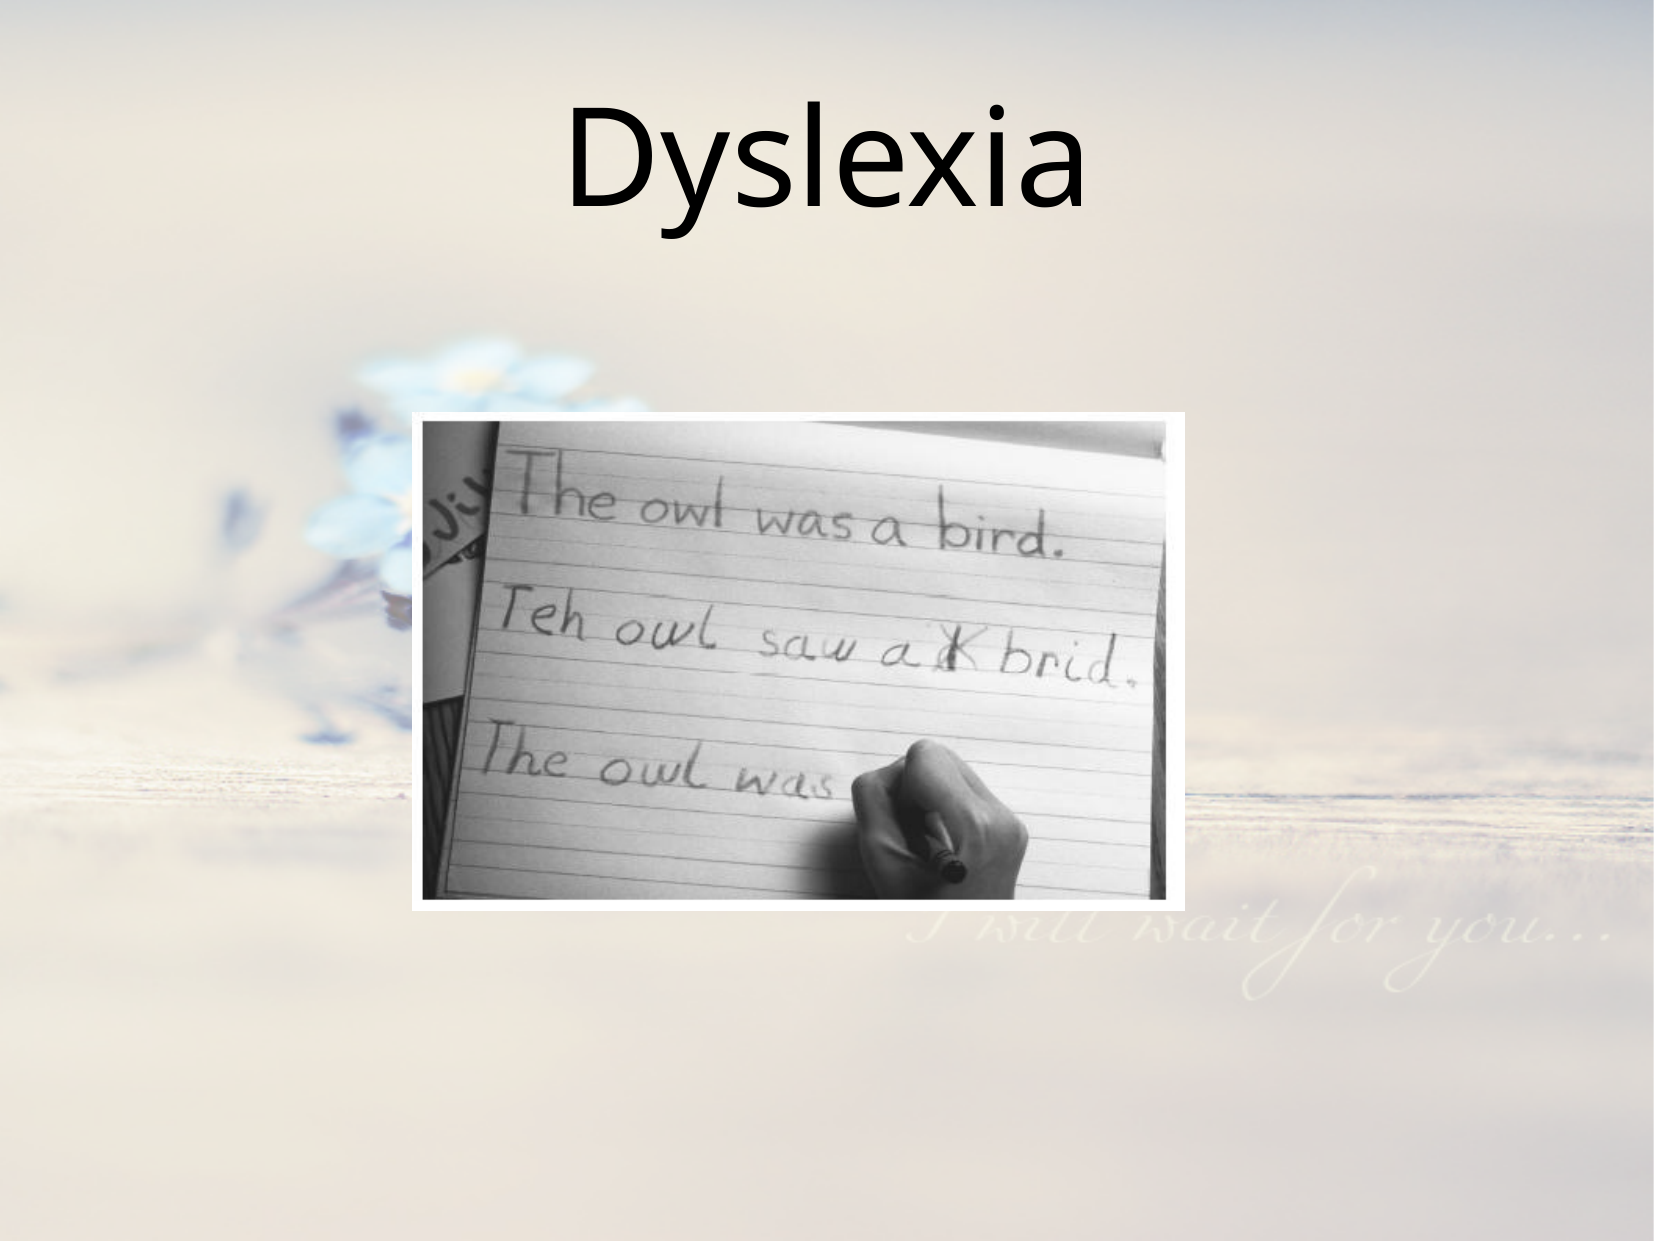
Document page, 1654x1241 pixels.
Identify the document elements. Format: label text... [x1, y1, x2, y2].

title Dyslexia [82, 49, 1571, 257]
picture [0, 0, 1654, 1241]
